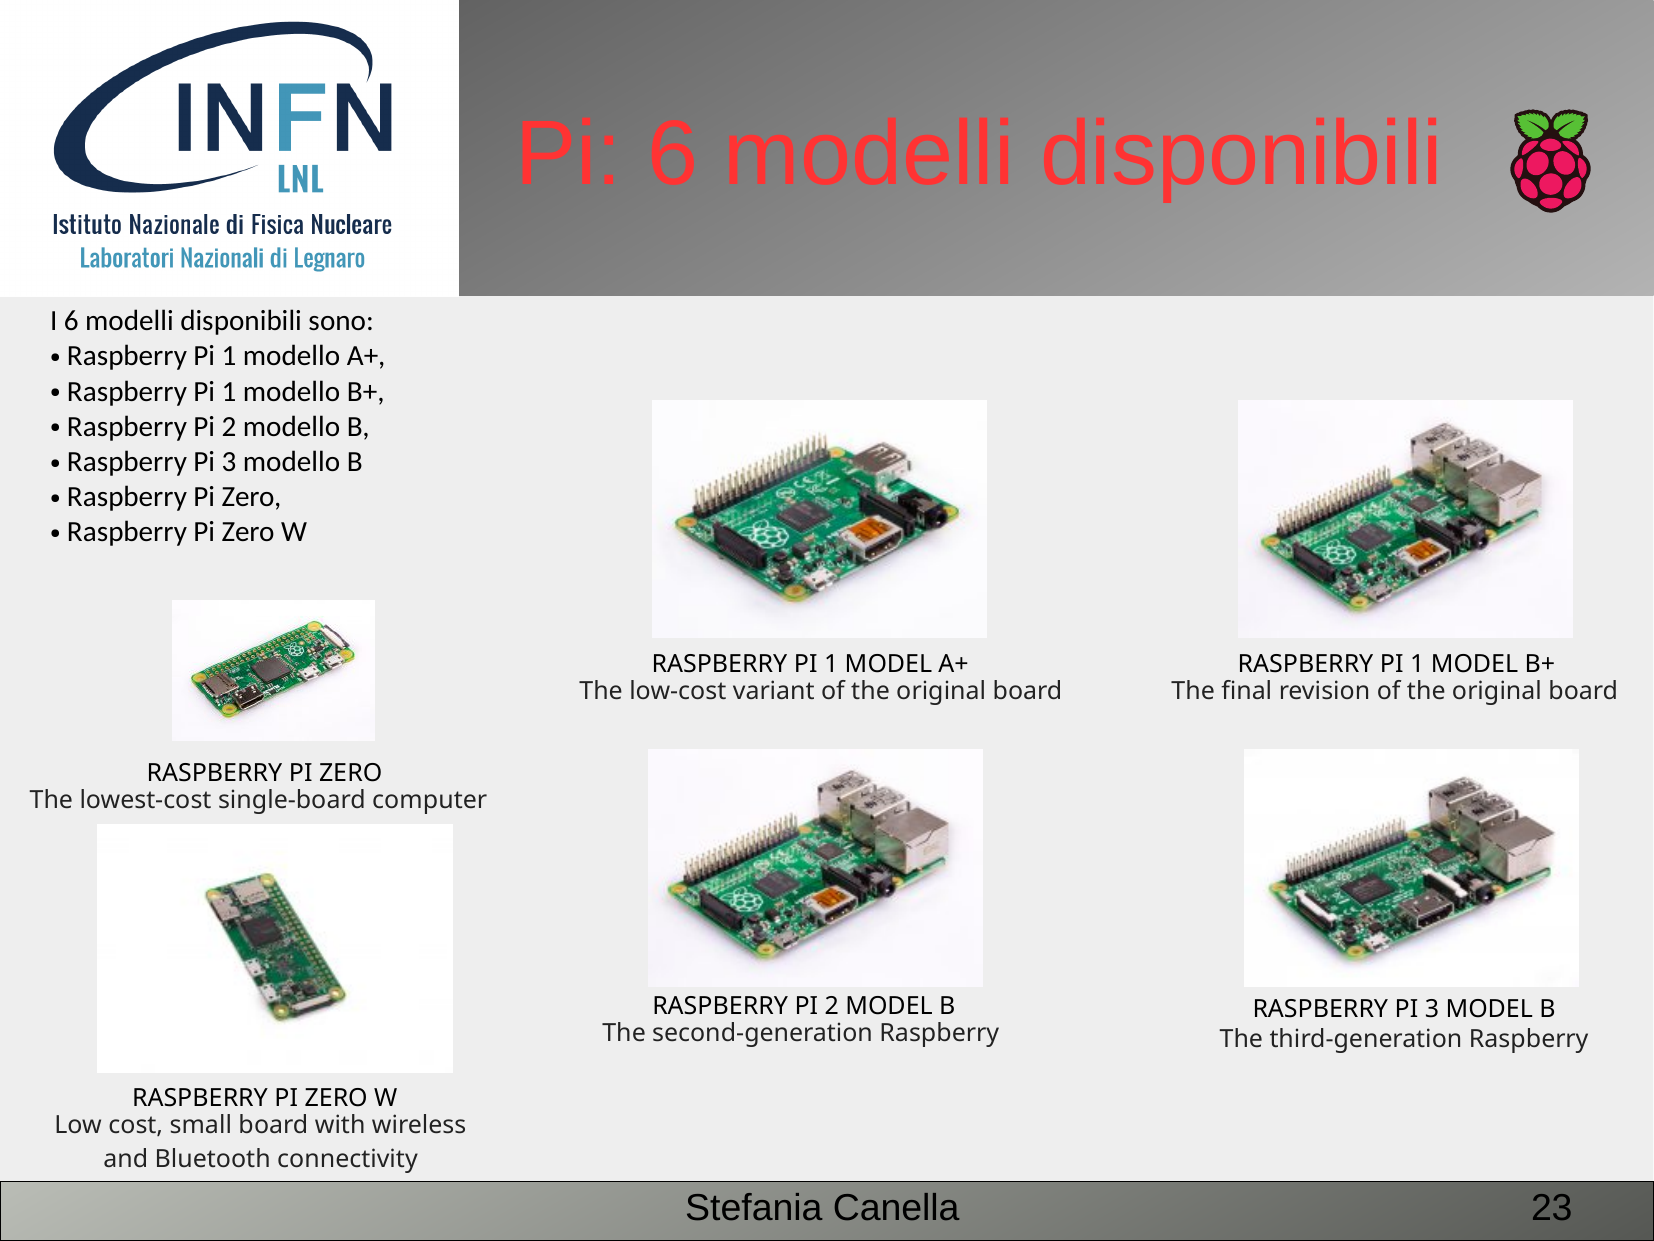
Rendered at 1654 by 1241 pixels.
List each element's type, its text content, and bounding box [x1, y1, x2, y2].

title Pi: 6 modelli disponibili [459, 49, 1571, 257]
text_box The third-generation Raspberry [1219, 1020, 1612, 1051]
text_box [0, 1181, 670, 1241]
picture [97, 824, 453, 1073]
text_box Stefania Canella [670, 1178, 984, 1241]
text_box [984, 1181, 1516, 1241]
picture [1244, 749, 1579, 987]
text_box I 6 modelli disponibili sono: Raspberry Pi 1 modello A+, Raspberry Pi 1 modello B+, Raspberry Pi 2 modello B, Raspberry Pi 3 modello B Raspberry Pi Zero, Raspberry Pi Zero W [35, 301, 567, 592]
text_box RASPBERRY PI 2 MODEL B [652, 987, 976, 1015]
text_box The lowest-cost single-board computer [29, 781, 518, 812]
picture [0, 0, 459, 297]
picture [1238, 400, 1573, 638]
text_box RASPBERRY PI 3 MODEL B [1252, 990, 1579, 1020]
text_box The low-cost variant of the original board [579, 672, 1096, 703]
text_box The second-generation Raspberry [602, 1015, 1026, 1045]
text_box 34 [1516, 1178, 1654, 1241]
picture [648, 749, 983, 987]
text_box RASPBERRY PI ZERO [146, 754, 400, 781]
text_box RASPBERRY PI ZERO W [132, 1079, 419, 1106]
text_box RASPBERRY PI 1 MODEL A+ [651, 645, 996, 672]
text_box [459, 0, 1654, 296]
text_box Low cost, small board with wireless and Bluetooth connectivity [54, 1106, 496, 1166]
picture [172, 600, 375, 741]
text_box The final revision of the original board [1171, 672, 1648, 703]
text_box RASPBERRY PI 1 MODEL B+ [1237, 645, 1582, 672]
picture [652, 400, 987, 638]
